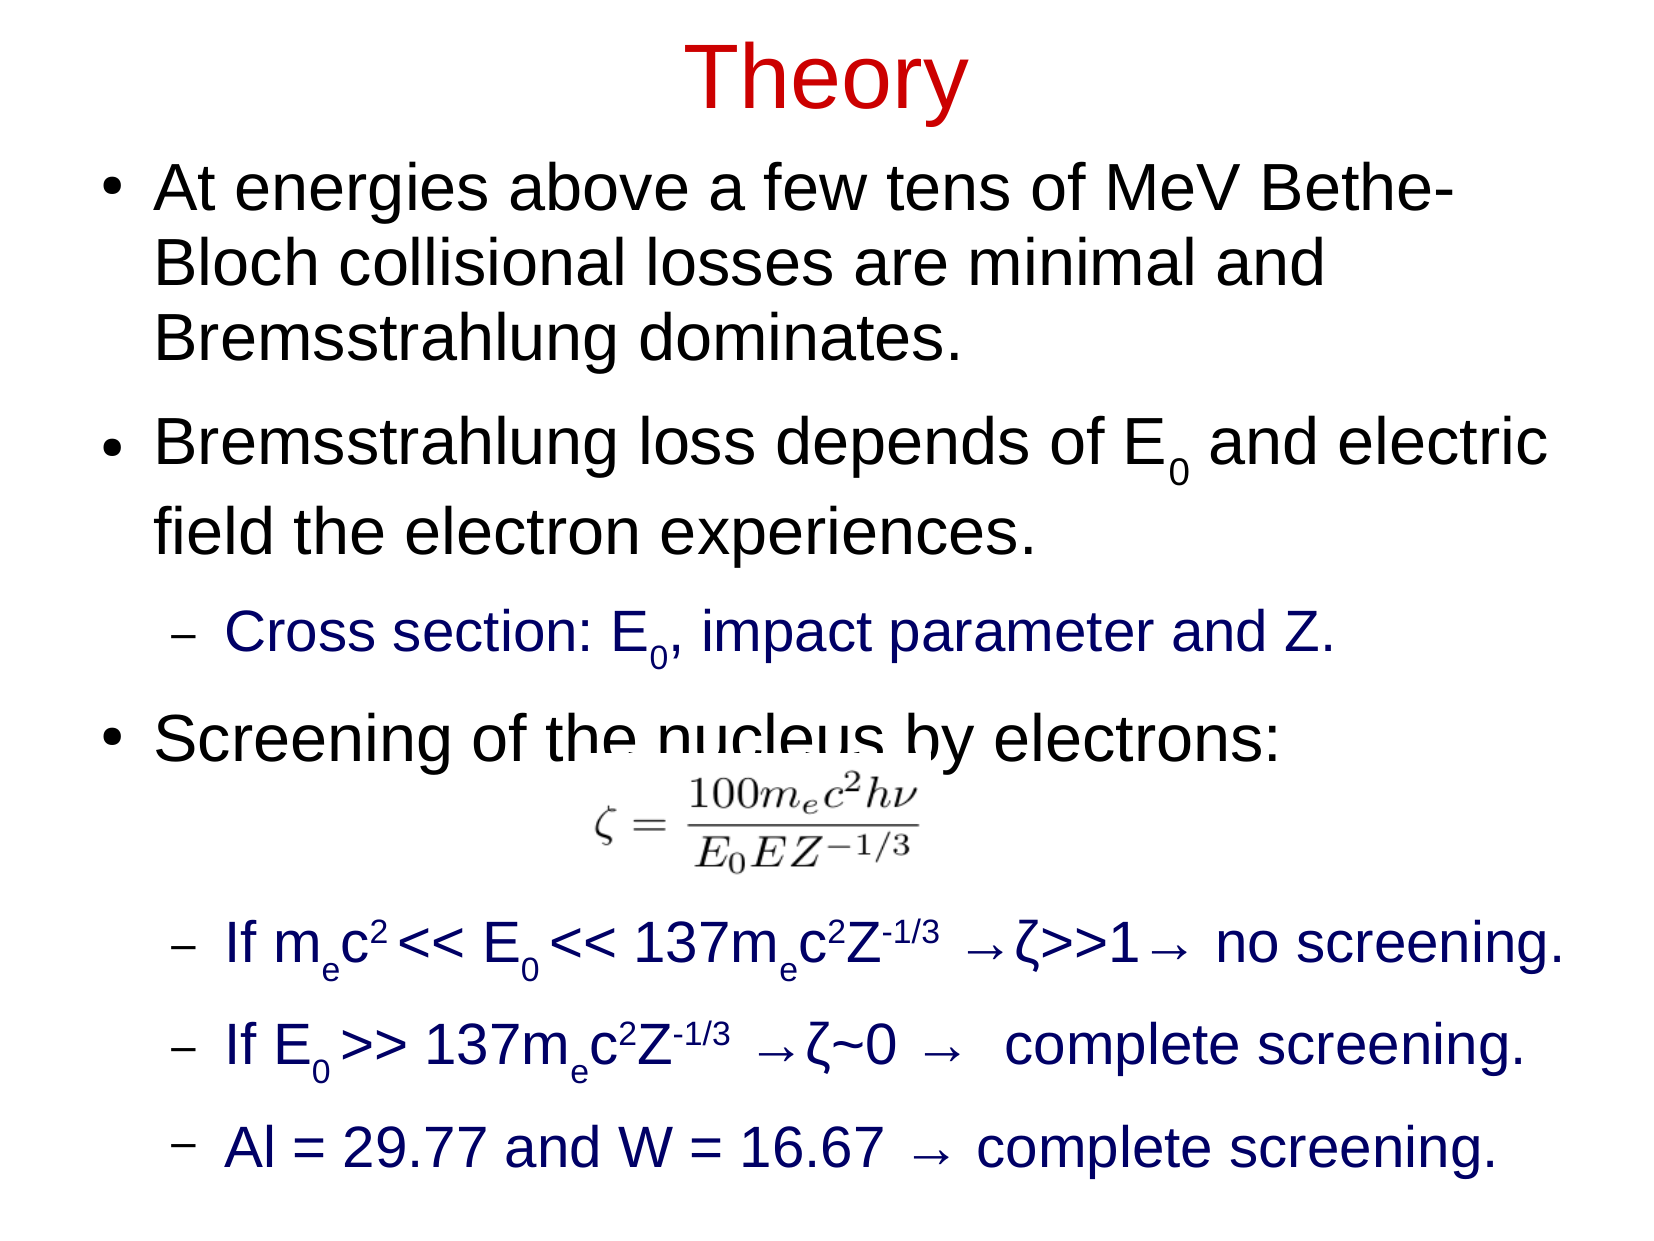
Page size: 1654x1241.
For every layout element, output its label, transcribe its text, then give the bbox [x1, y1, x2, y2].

title Theory [82, 19, 1571, 136]
list At energies above a few tens of MeV Bethe-Bloch collisional losses are minimal and Bremsstrahlung dominates. Bremsstrahlung loss depends of E0 and electric field the electron experiences. Cross section: E0, impact parameter and Z. Screening of the nucleus by electrons: If mec2 << E0 << 137mec2Z-1/3 →ζ>>1→ no screening. If E0 >> 137mec2Z-1/3 →ζ~0 → complete screening. Al = 29.77 and W = 16.67 → complete screening. [82, 150, 1571, 1216]
picture [585, 753, 931, 889]
